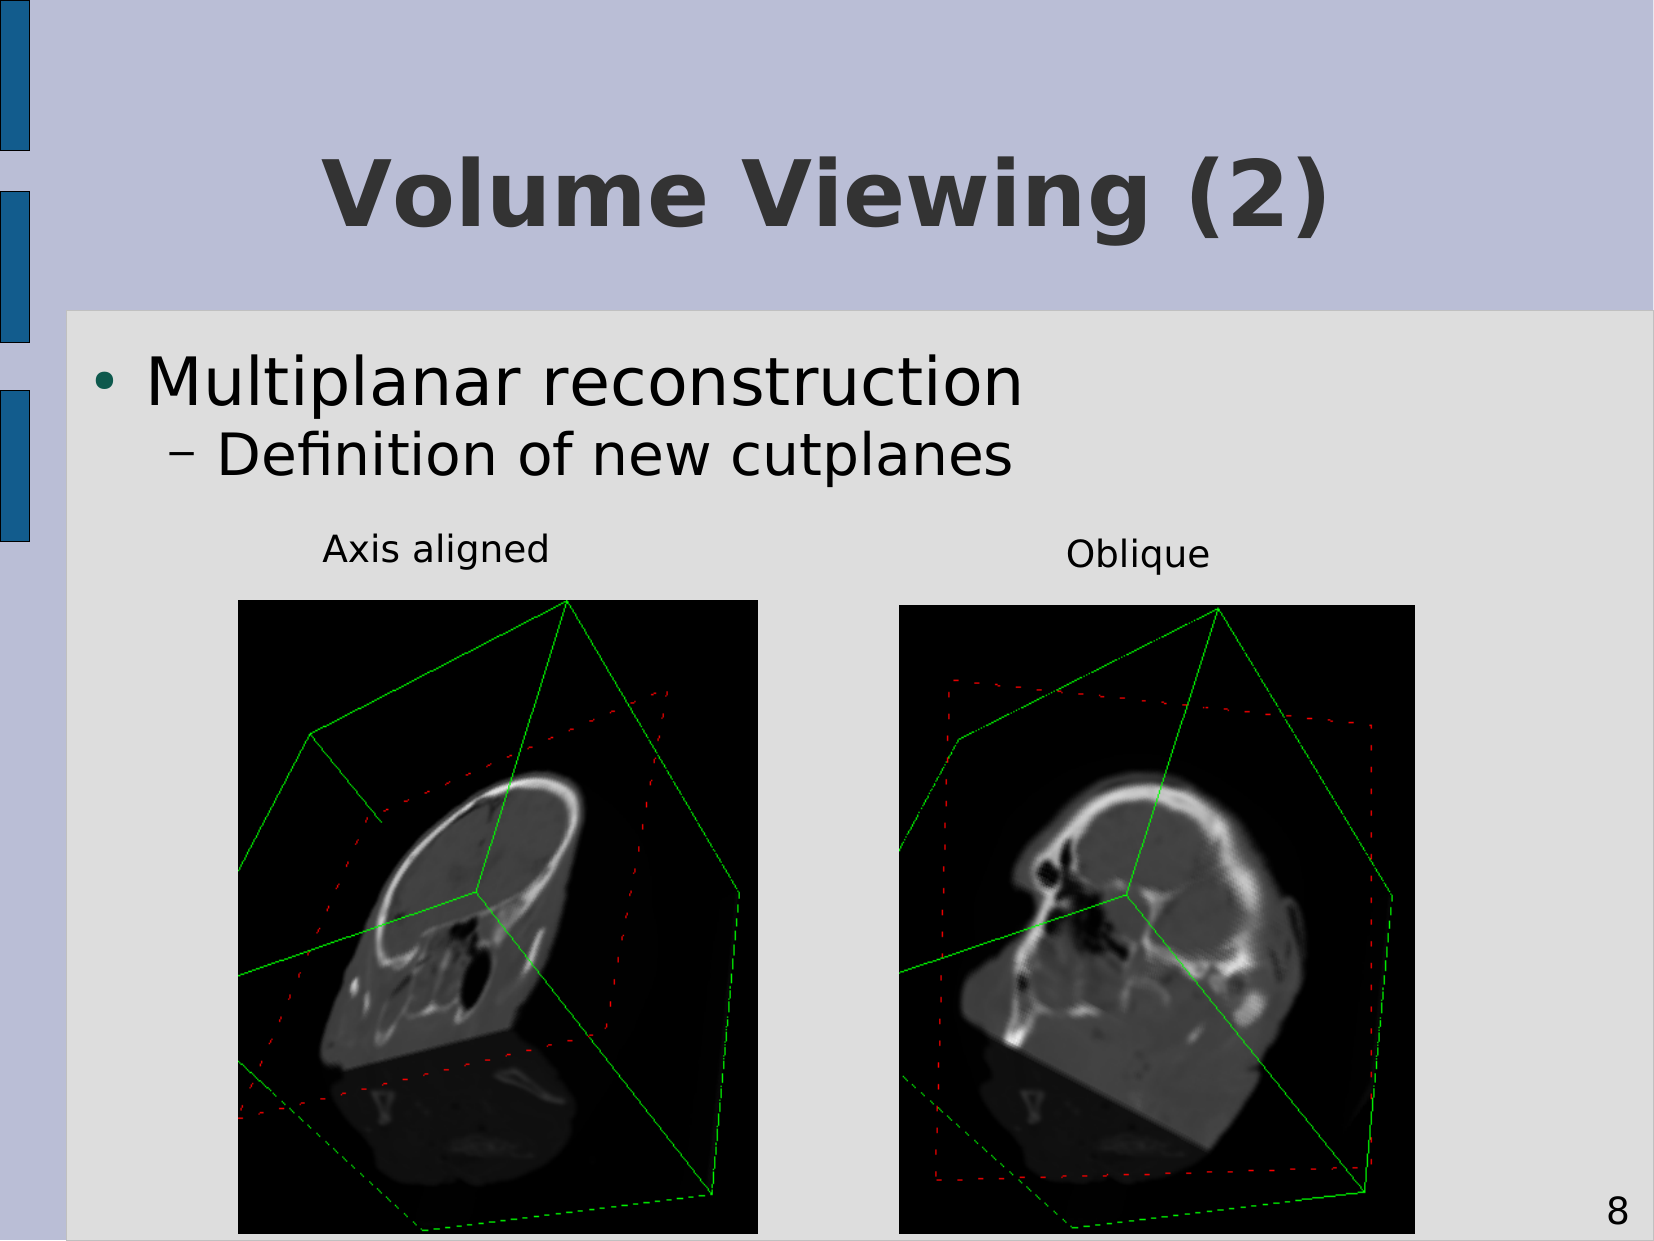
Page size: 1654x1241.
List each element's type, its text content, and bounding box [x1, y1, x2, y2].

title Volume Viewing (2) [121, 91, 1534, 299]
text_box Axis aligned [307, 520, 665, 603]
picture [899, 605, 1415, 1234]
picture [238, 600, 758, 1234]
text_box Oblique [1051, 525, 1291, 607]
list Multiplanar reconstruction Definition of new cutplanes [75, 343, 1201, 563]
